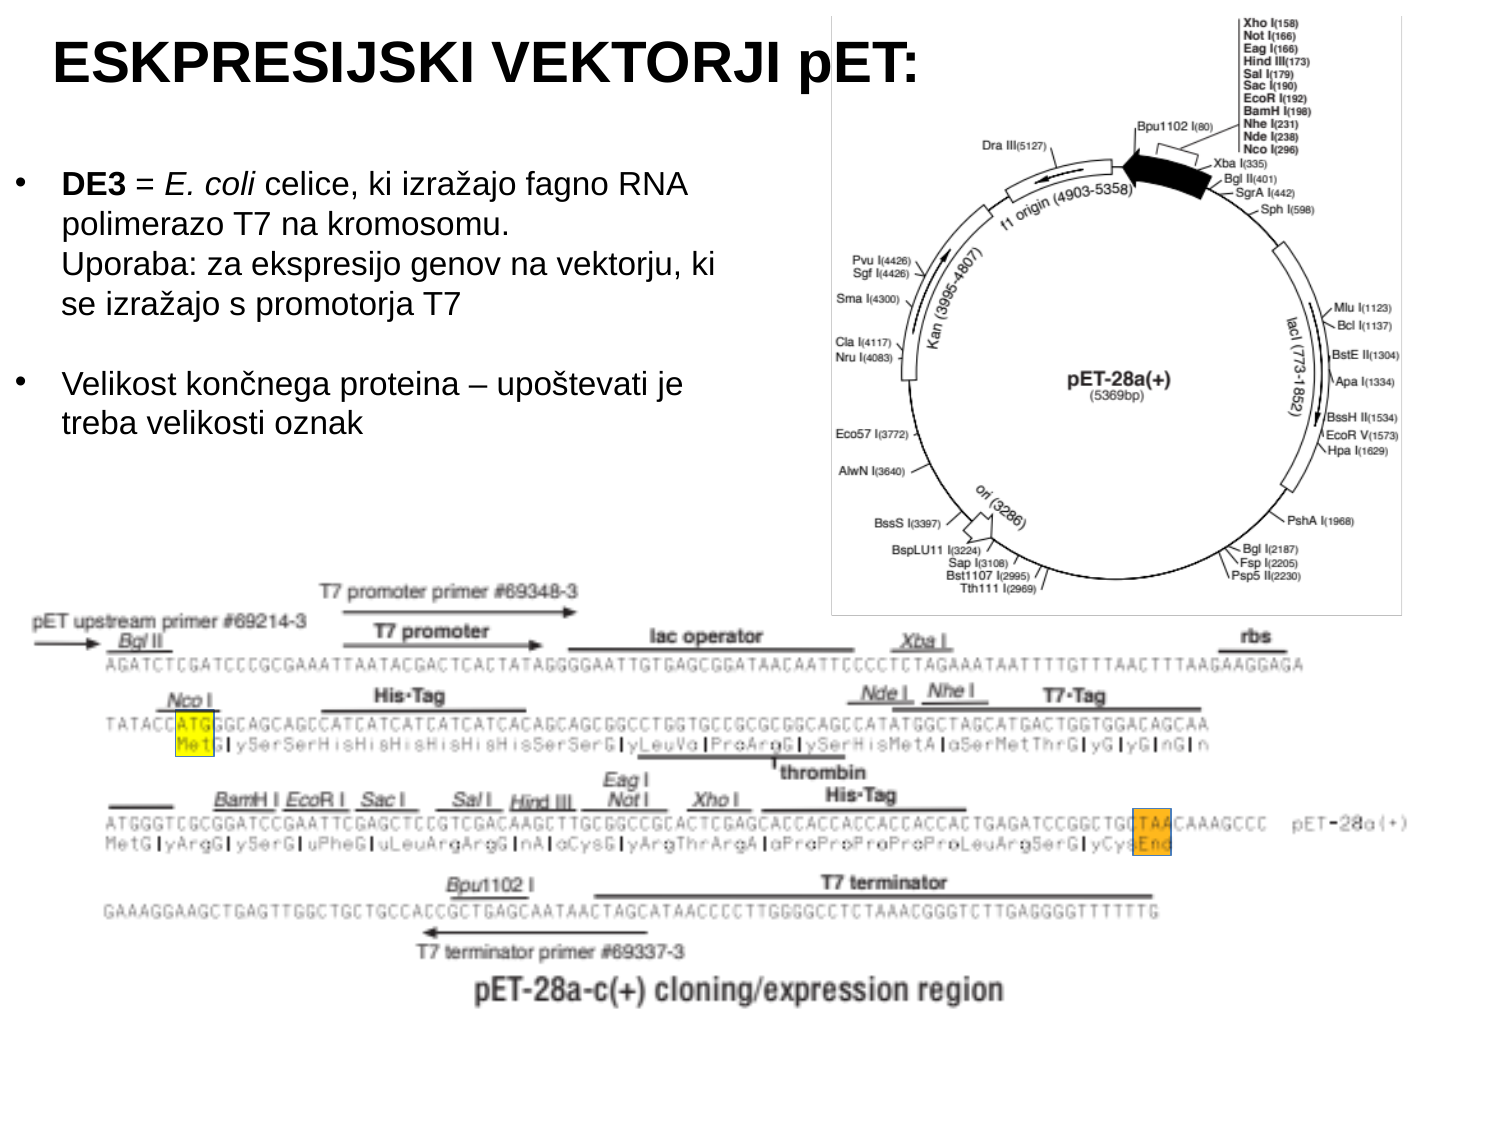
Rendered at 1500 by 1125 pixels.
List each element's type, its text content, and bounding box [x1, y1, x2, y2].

text_box ESKPRESIJSKI VEKTORJI pET: [37, 16, 1456, 102]
text_box DE3 = E. coli celice, ki izražajo fagno RNA polimerazo T7 na kromosomu. Uporaba: za ekspresijo genov na vektorju, ki se izražajo s promotorja T7 Velikost končnega proteina – upoštevati je treba velikosti oznak [0, 154, 750, 449]
picture [15, 16, 1500, 865]
picture [13, 868, 1455, 1018]
